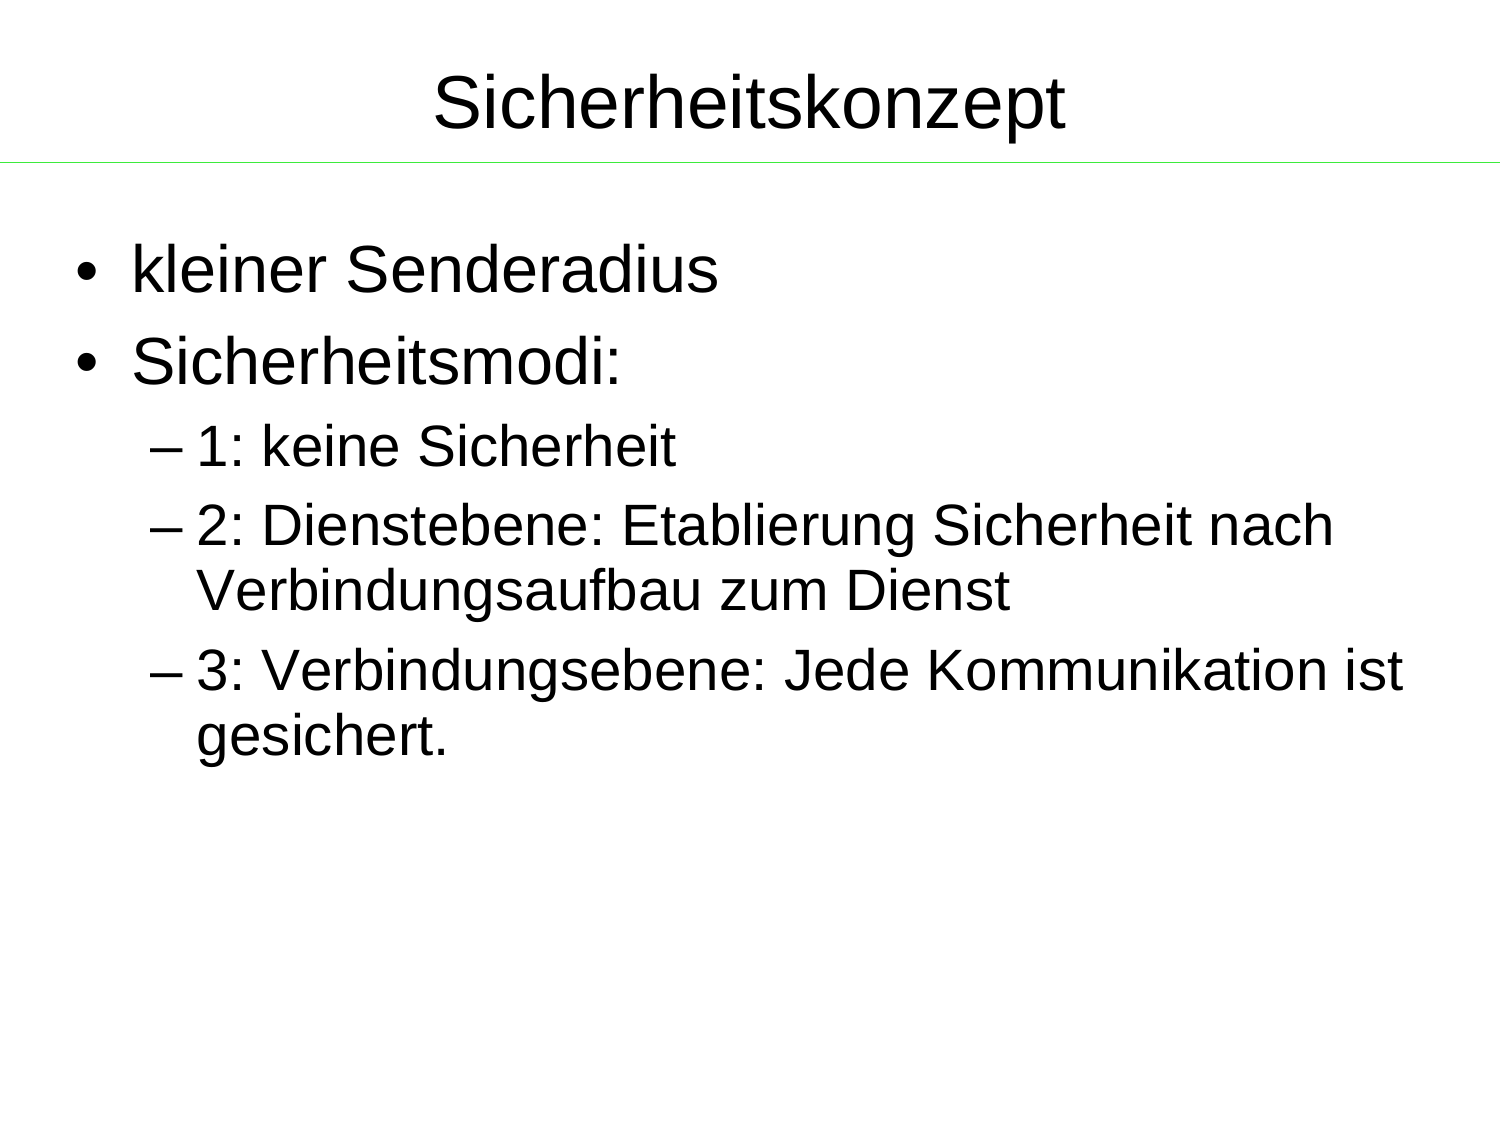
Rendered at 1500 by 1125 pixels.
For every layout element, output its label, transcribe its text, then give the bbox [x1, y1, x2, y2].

list kleiner Senderadius Sicherheitsmodi: 1: keine Sicherheit 2: Dienstebene: Etablierung Sicherheit nach Verbindungsaufbau zum Dienst 3: Verbindungsebene: Jede Kommunikation ist gesichert. [75, 232, 1426, 1001]
title Sicherheitskonzept [75, 49, 1426, 156]
